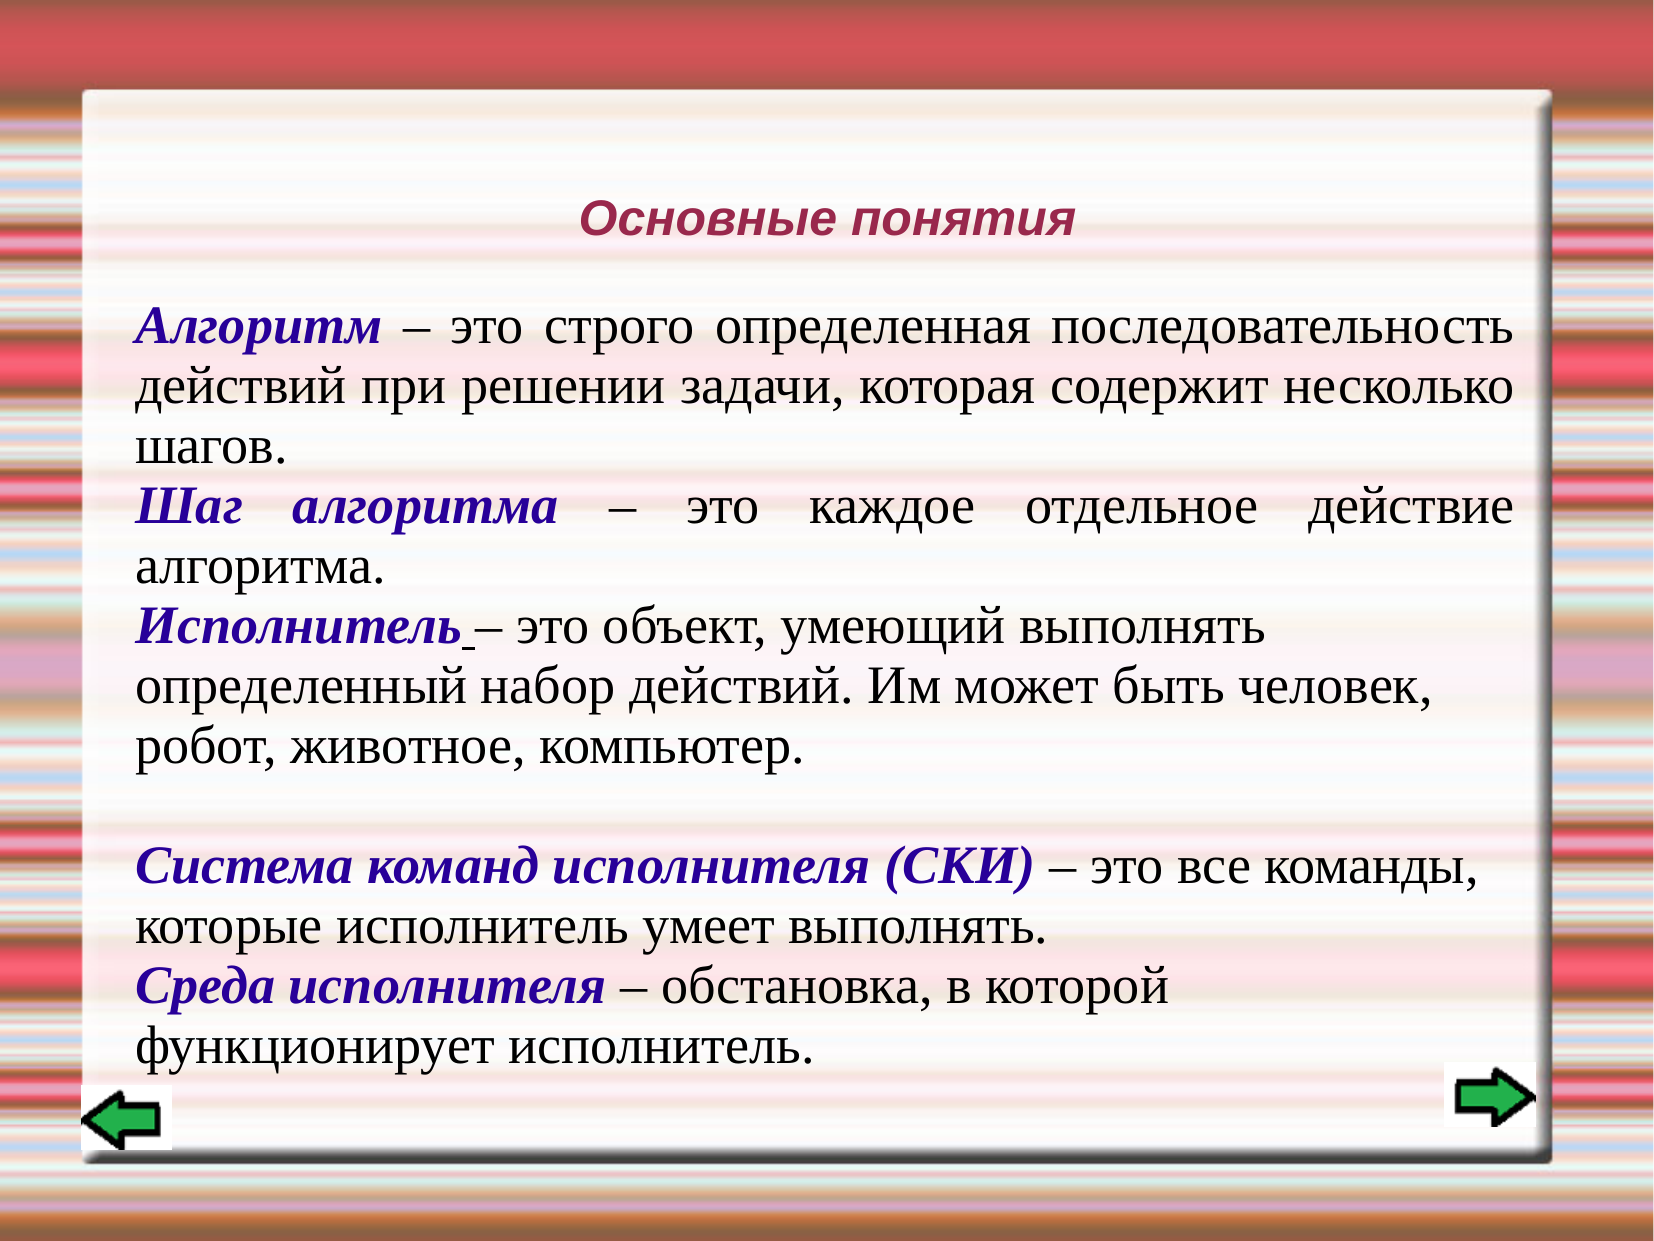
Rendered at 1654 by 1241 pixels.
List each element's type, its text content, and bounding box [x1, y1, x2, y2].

list Алгоритм – это строго определенная последовательность действий при решении задачи, которая содержит несколько шагов. Шаг алгоритма – это каждое отдельное действие алгоритма. Исполнитель – это объект, умеющий выполнять определенный набор действий. Им может быть человек, робот, животное, компьютер. Система команд исполнителя (СКИ) – это все команды, которые исполнитель умеет выполнять. Среда исполнителя – обстановка, в которой функционирует исполнитель. [134, 295, 1516, 1132]
title Основные понятия [121, 114, 1534, 322]
picture [0, 0, 1654, 1241]
